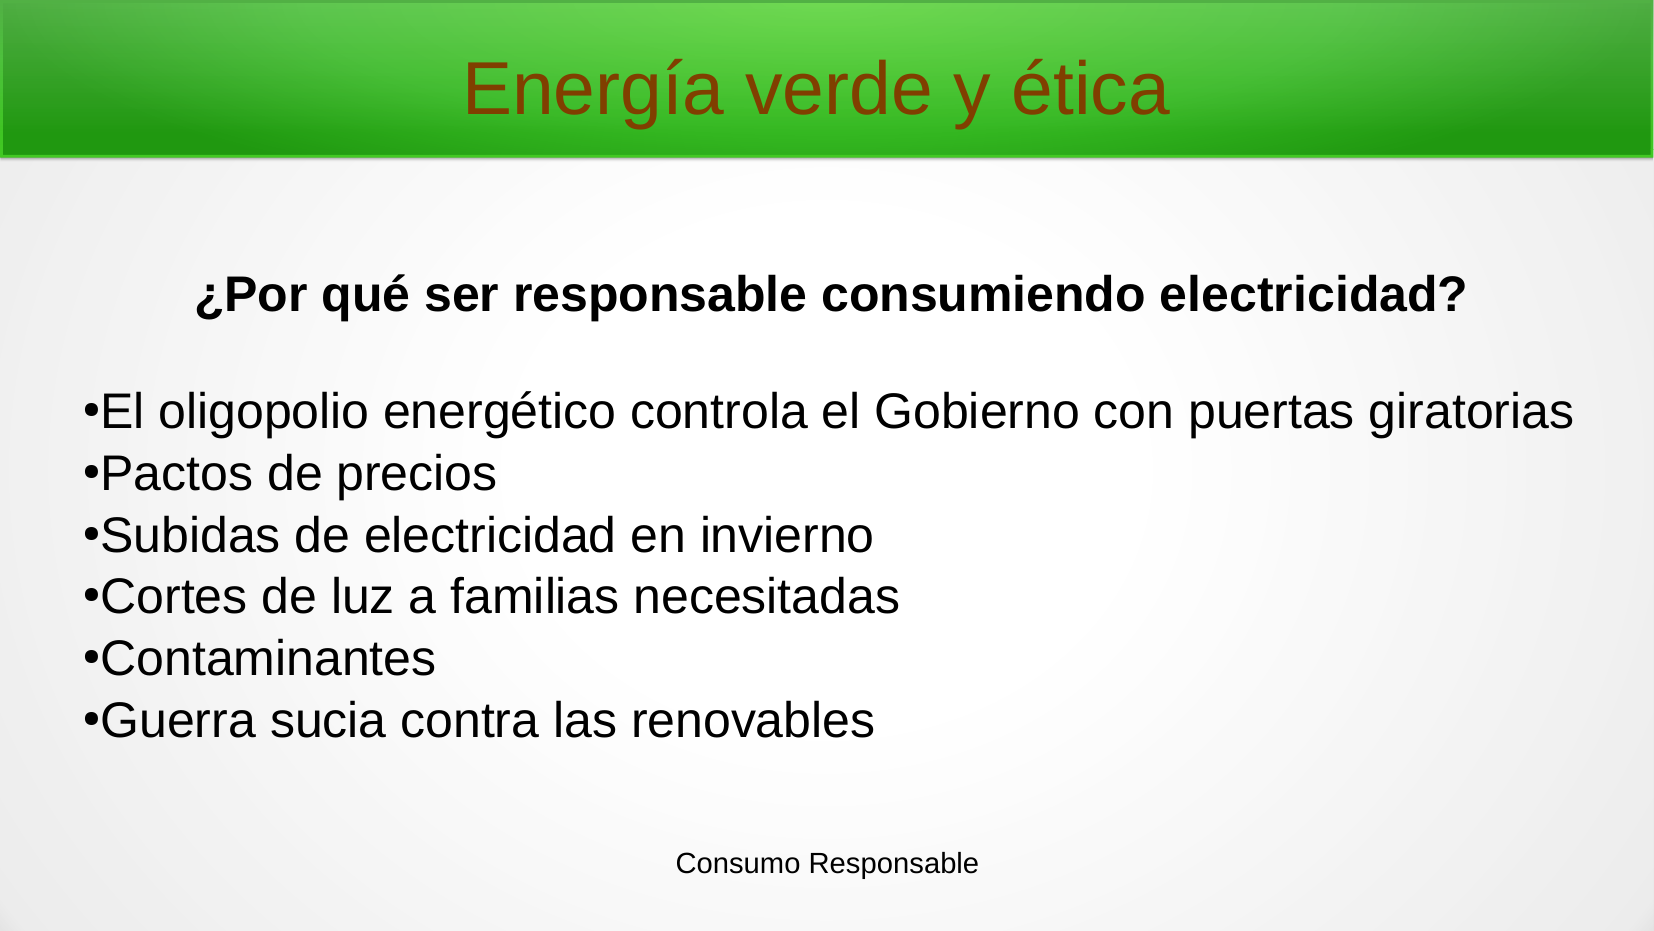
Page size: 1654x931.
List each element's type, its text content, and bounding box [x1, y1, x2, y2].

subtitle ¿Por qué ser responsable consumiendo electricidad? El oligopolio energético controla el Gobierno con puertas giratorias Pactos de precios Subidas de electricidad en invierno Cortes de luz a familias necesitadas Contaminantes Guerra sucia contra las renovables [82, 222, 1595, 792]
title Energía verde y ética [82, 35, 1571, 142]
